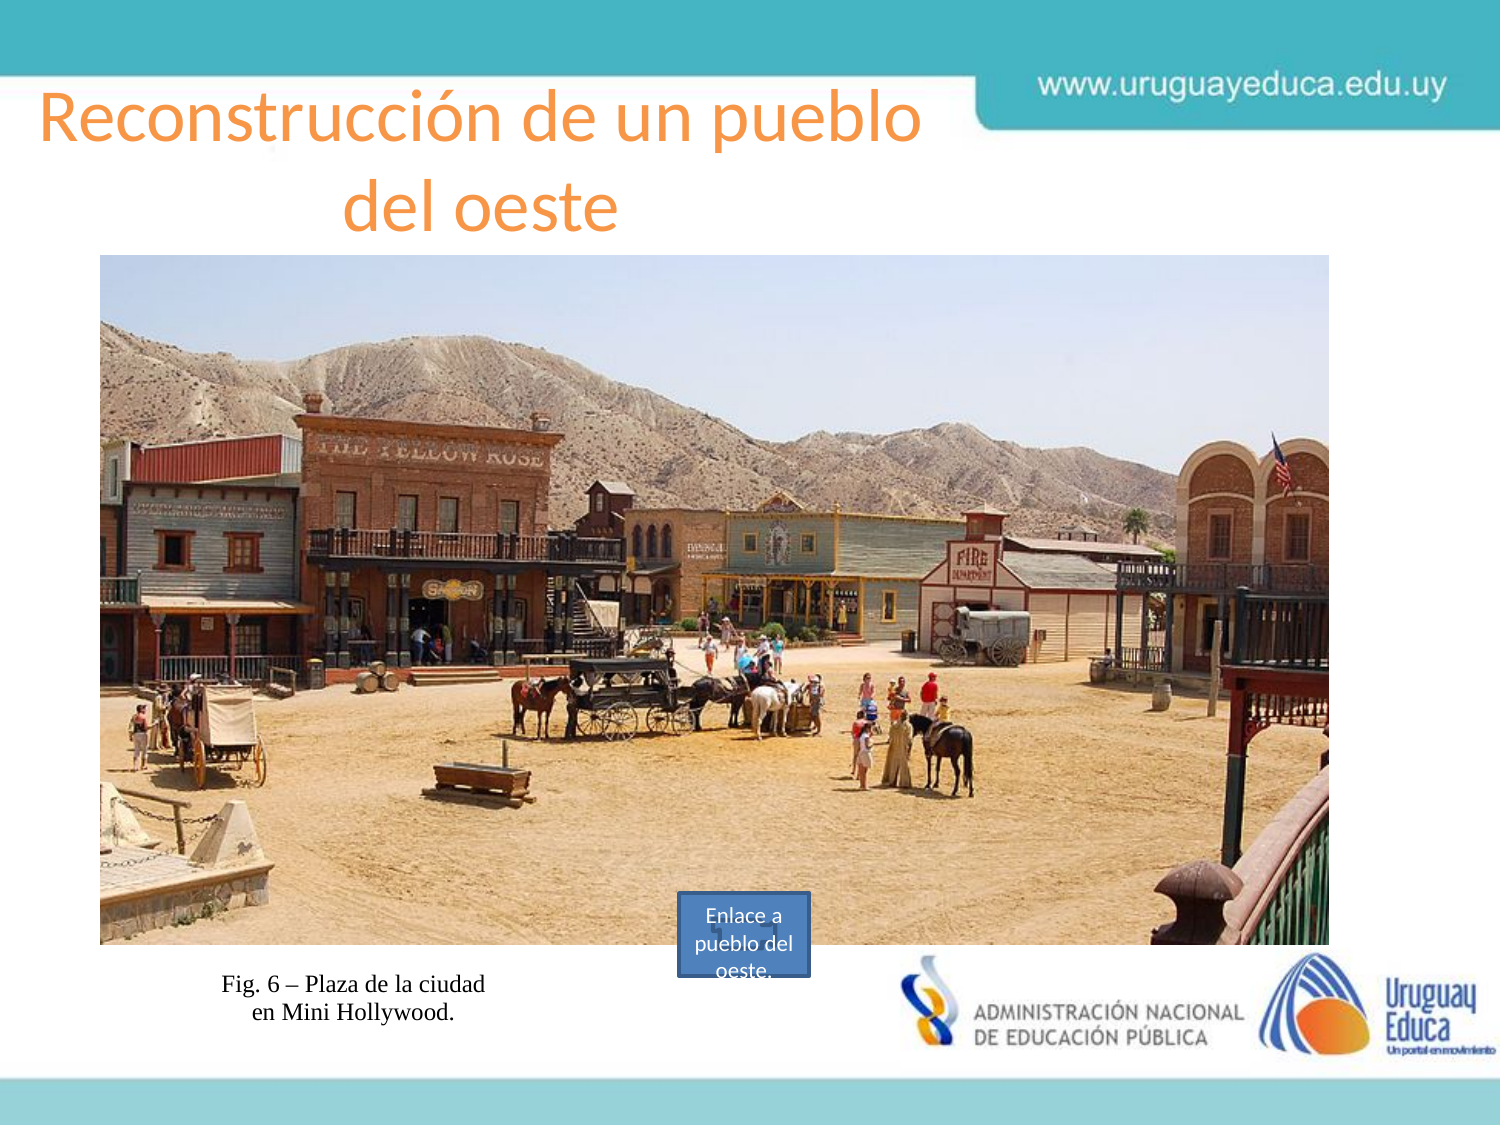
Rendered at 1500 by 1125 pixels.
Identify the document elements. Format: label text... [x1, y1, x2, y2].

text_box Fig. 6 – Plaza de la ciudad en Mini Hollywood. [206, 962, 509, 1035]
text_box Enlace a pueblo del oeste. [679, 893, 810, 977]
title Reconstrucción de un pueblo del oeste [17, 59, 945, 247]
picture [0, 0, 1500, 1125]
